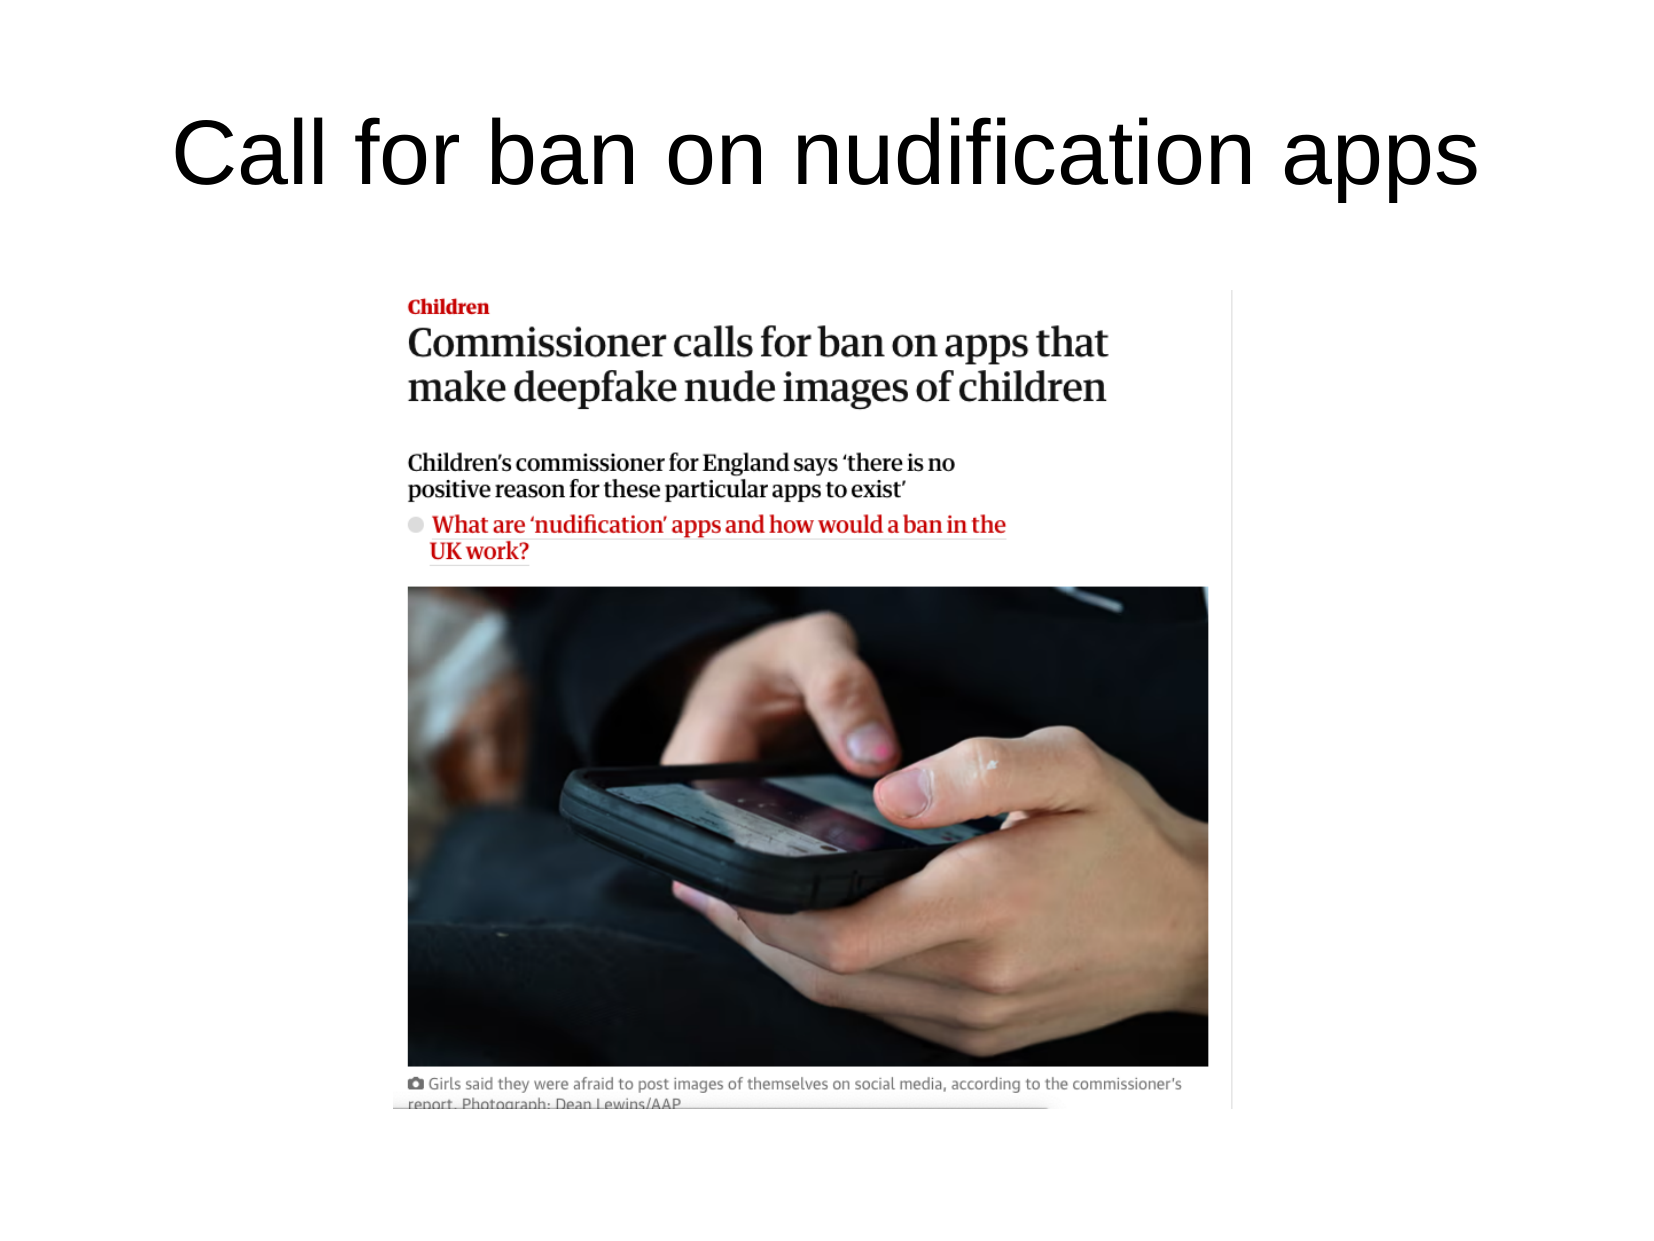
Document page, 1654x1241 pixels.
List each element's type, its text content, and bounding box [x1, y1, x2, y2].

title Call for ban on nudification apps [82, 49, 1571, 257]
picture [393, 290, 1260, 1109]
